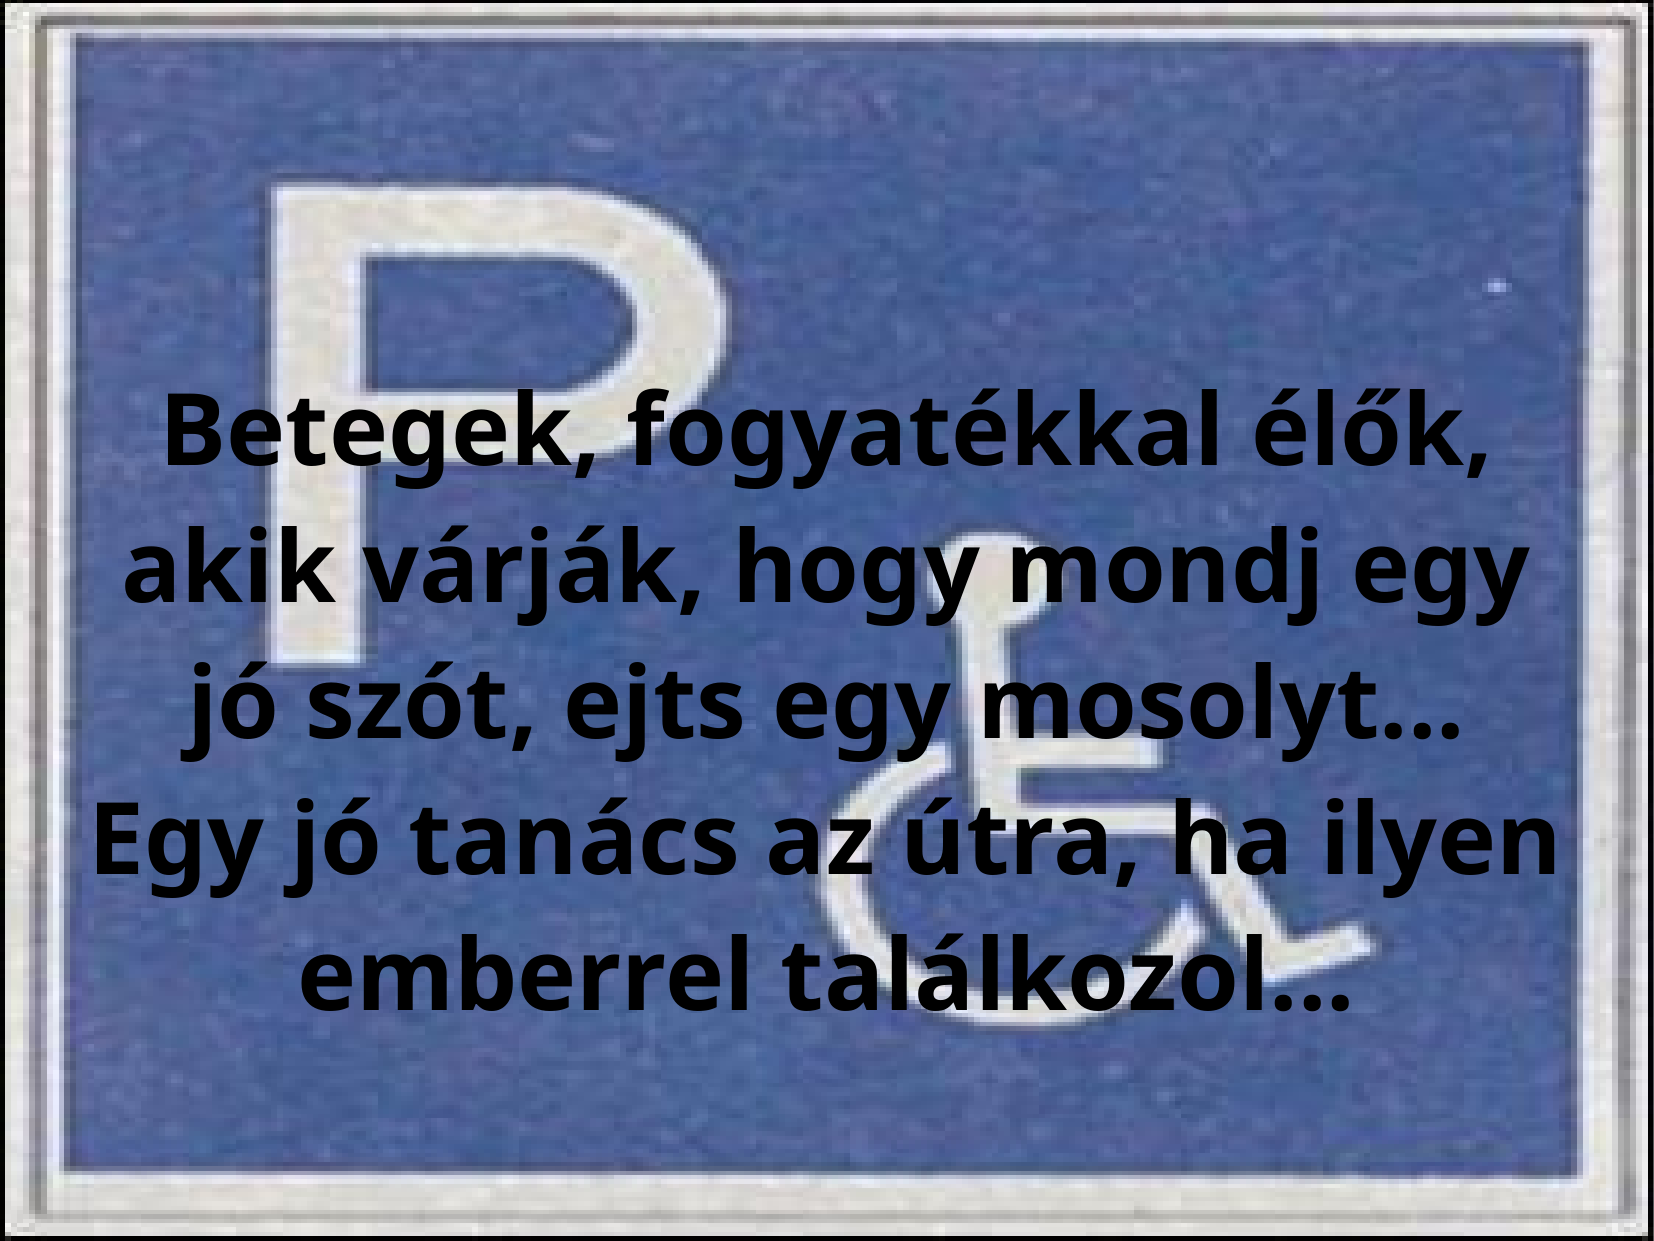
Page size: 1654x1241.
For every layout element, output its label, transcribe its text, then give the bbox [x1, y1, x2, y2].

subtitle Betegek, fogyatékkal élők, akik várják, hogy mondj egy jó szót, ejts egy mosolyt... Egy jó tanács az útra, ha ilyen emberrel találkozol... [82, 290, 1571, 1109]
picture [0, 0, 1654, 1241]
